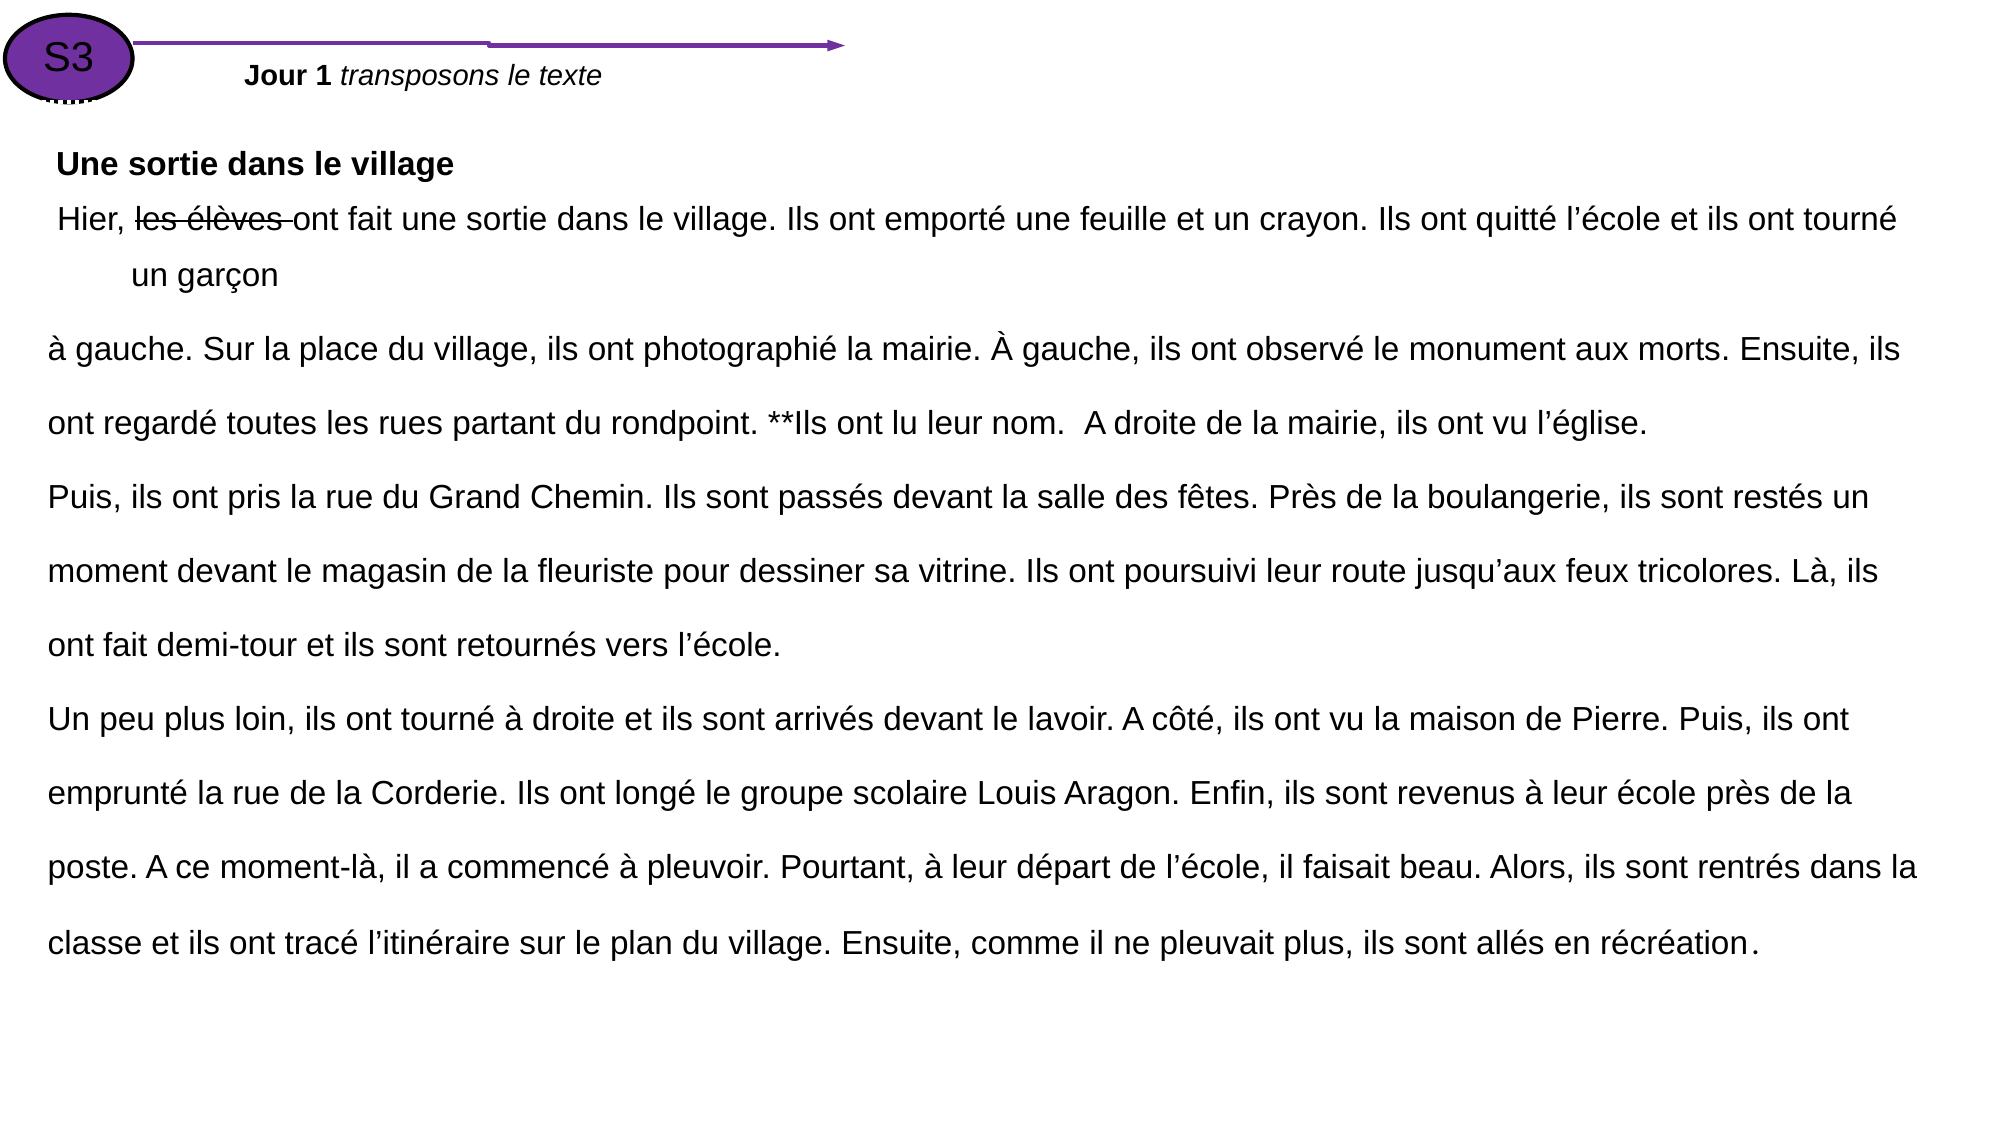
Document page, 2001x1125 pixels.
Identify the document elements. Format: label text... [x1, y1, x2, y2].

text_box S3 [4, 14, 132, 102]
text_box Jour 1 transposons le texte [132, 53, 715, 102]
text_box Une sortie dans le village Hier, les élèves ont fait une sortie dans le village. Ils ont emporté une feuille et un crayon. Ils ont quitté l’école et ils ont tourné un garçon à gauche. Sur la place du village, ils ont photographié la mairie. À gauche, ils ont observé le monument aux morts. Ensuite, ils ont regardé toutes les rues partant du rondpoint. **Ils ont lu leur nom. A droite de la mairie, ils ont vu l’église. Puis, ils ont pris la rue du Grand Chemin. Ils sont passés devant la salle des fêtes. Près de la boulangerie, ils sont restés un moment devant le magasin de la fleuriste pour dessiner sa vitrine. Ils ont poursuivi leur route jusqu’aux feux tricolores. Là, ils ont fait demi-tour et ils sont retournés vers l’école. Un peu plus loin, ils ont tourné à droite et ils sont arrivés devant le lavoir. A côté, ils ont vu la maison de Pierre. Puis, ils ont emprunté la rue de la Corderie. Ils ont longé le groupe scolaire Louis Aragon. Enfin, ils sont revenus à leur école près de la poste. A ce moment-là, il a commencé à pleuvoir. Pourtant, à leur départ de l’école, il faisait beau. Alors, ils sont rentrés dans la classe et ils ont tracé l’itinéraire sur le plan du village. Ensuite, comme il ne pleuvait plus, ils sont allés en récréation. [41, 102, 1935, 1077]
